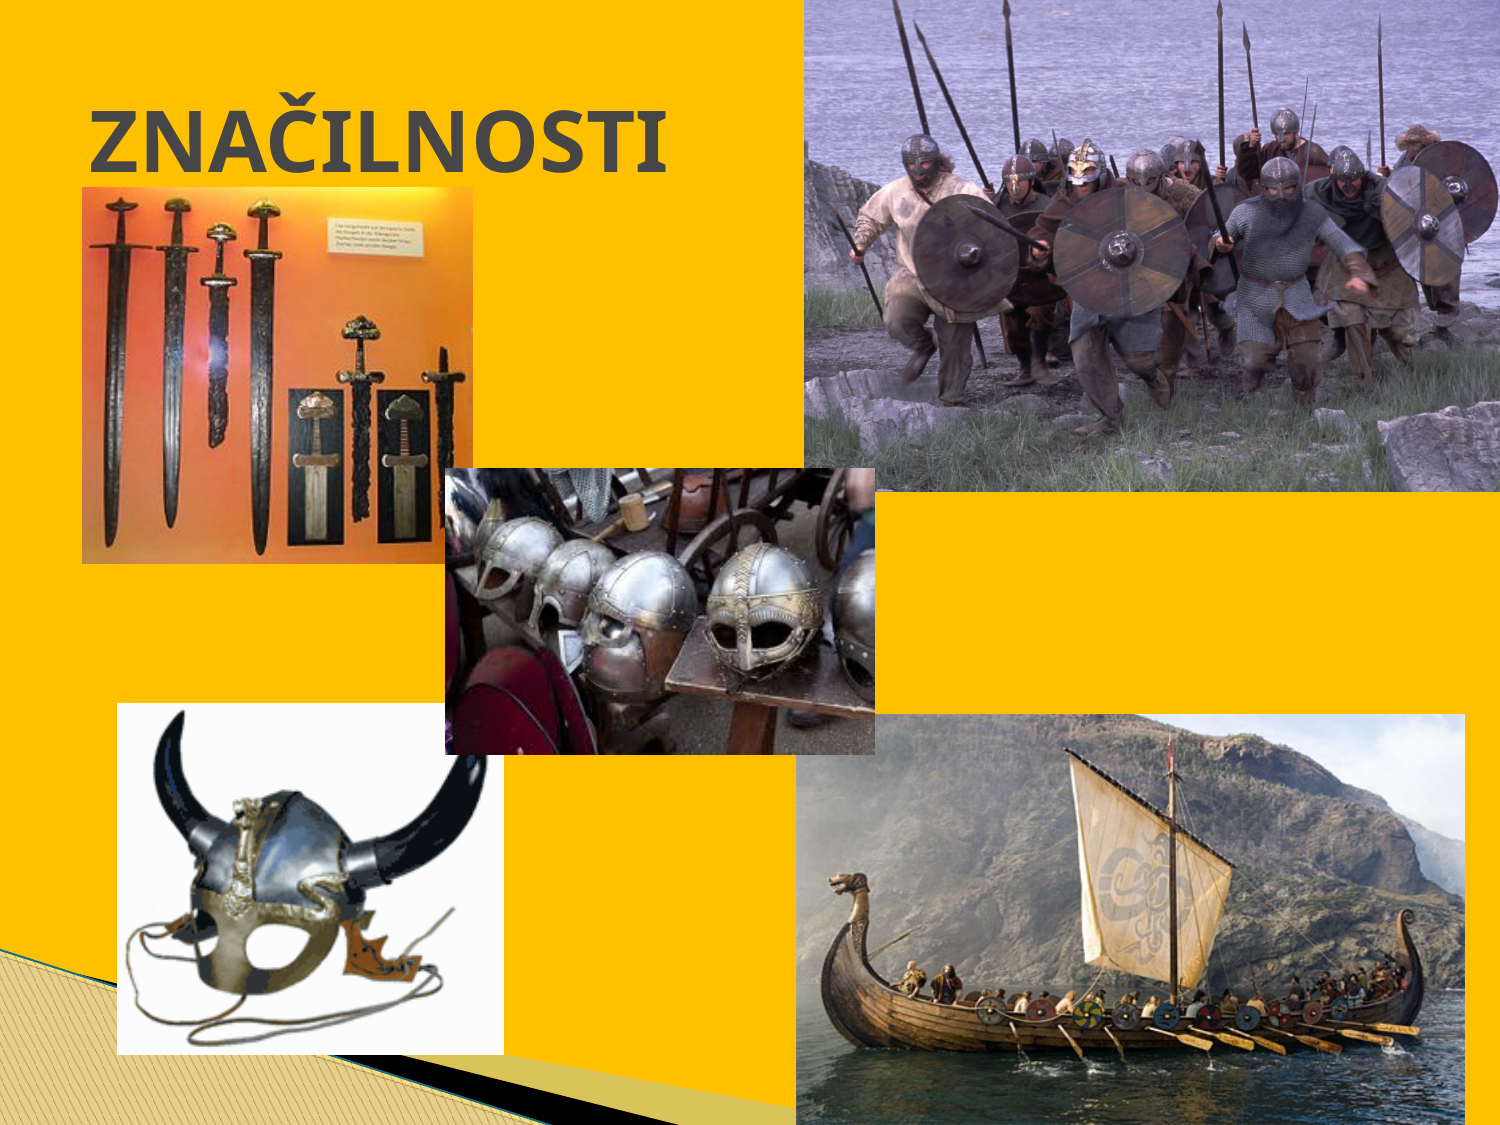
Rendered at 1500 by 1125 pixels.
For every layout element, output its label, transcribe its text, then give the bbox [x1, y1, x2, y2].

title ZNAČILNOSTI [75, 45, 804, 233]
picture [82, 0, 1500, 1125]
